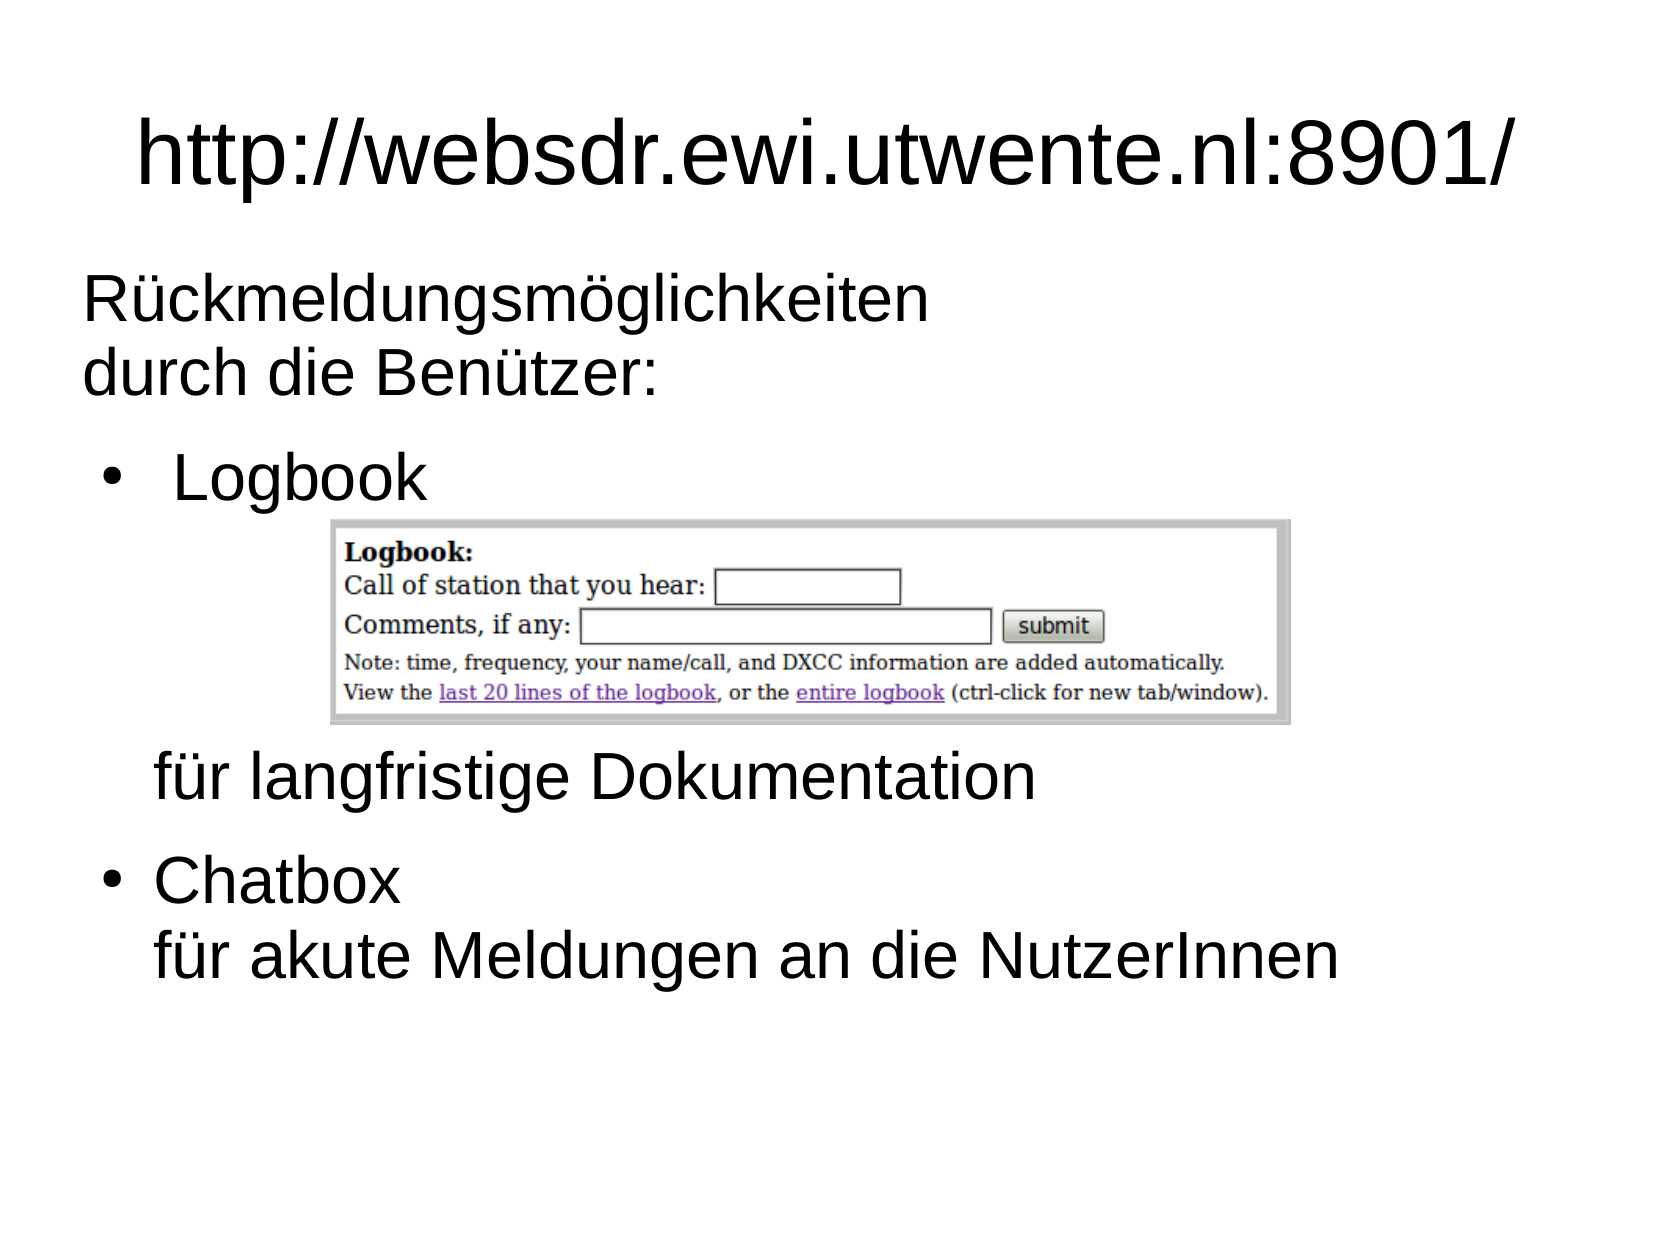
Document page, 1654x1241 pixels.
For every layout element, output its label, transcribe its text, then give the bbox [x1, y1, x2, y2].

list Rückmeldungsmöglichkeiten durch die Benützer: Logbook für langfristige Dokumentation Chatbox für akute Meldungen an die NutzerInnen [82, 260, 1538, 1099]
title http://websdr.ewi.utwente.nl:8901/ [82, 49, 1571, 257]
picture [330, 519, 1291, 725]
